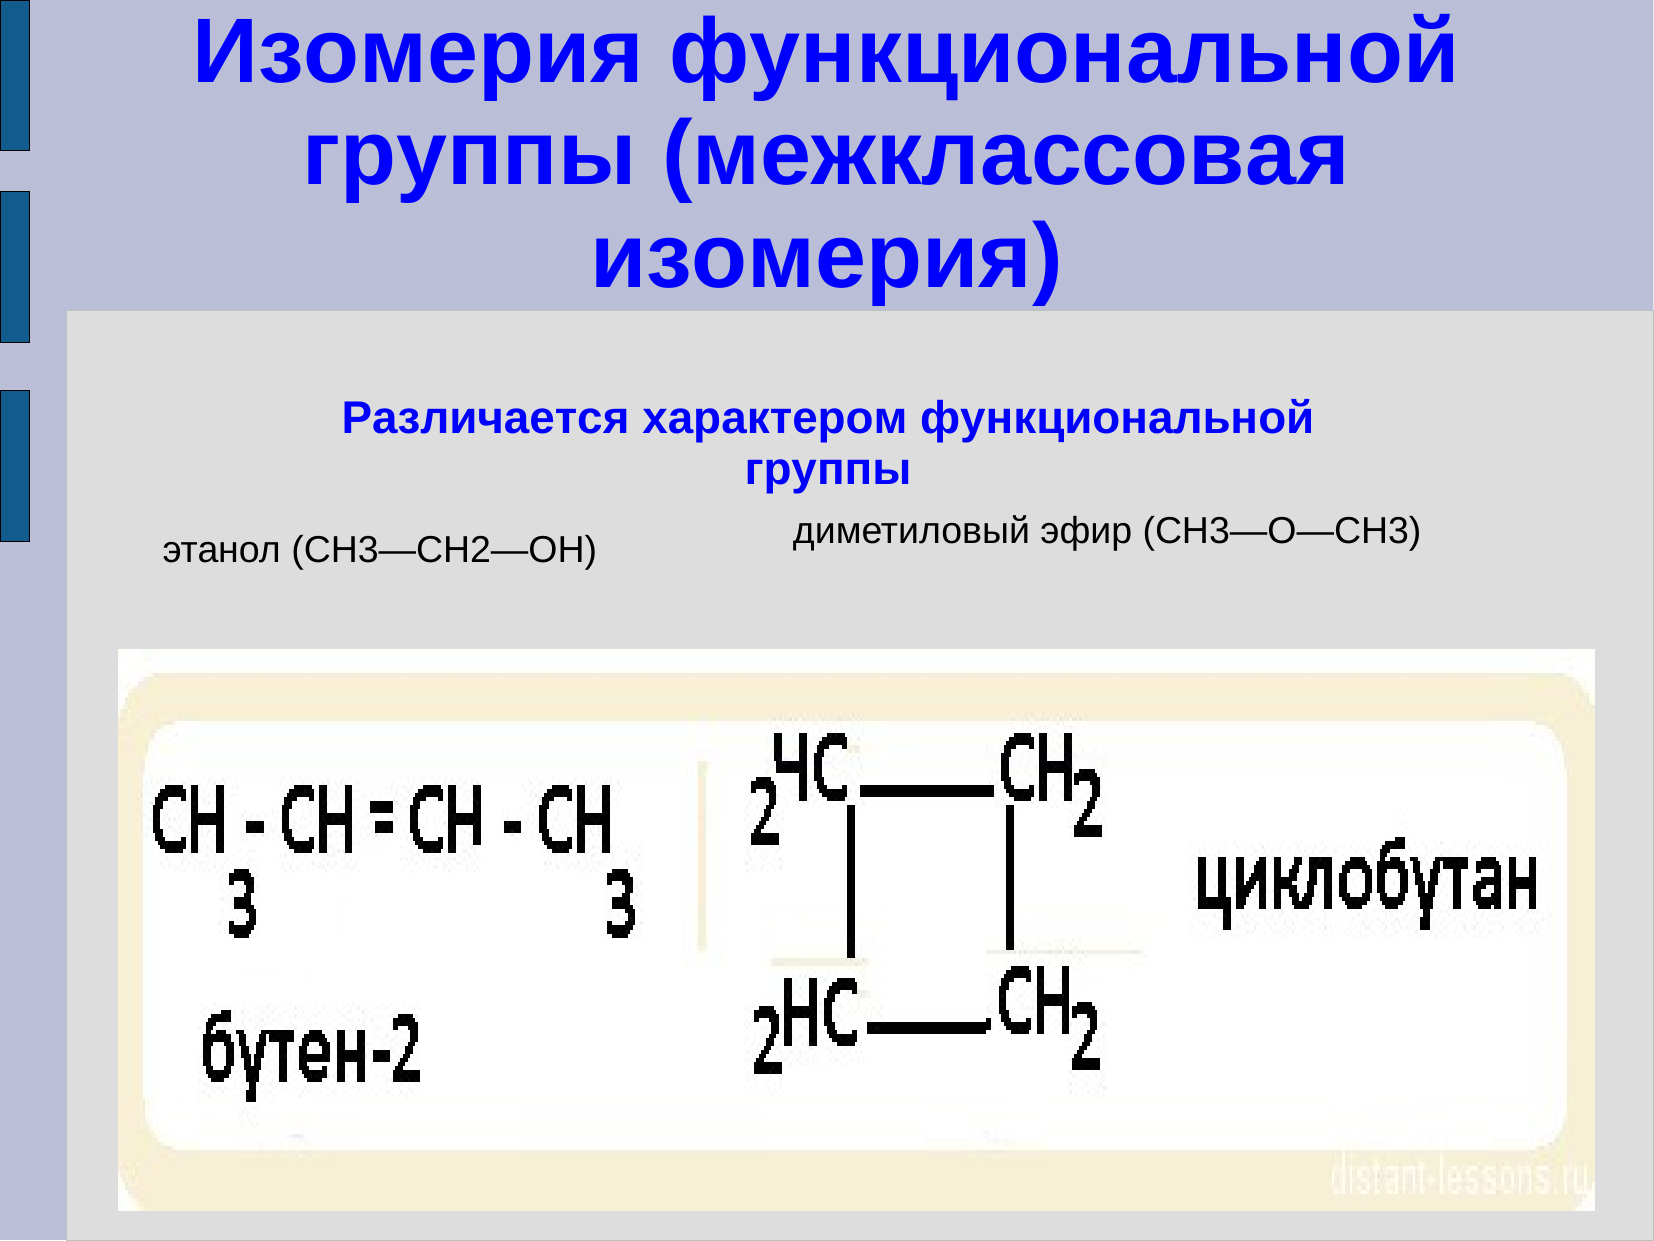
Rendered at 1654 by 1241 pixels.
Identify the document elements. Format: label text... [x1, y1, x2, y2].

title Изомерия функциональной группы (межклассовая изомерия) [82, 0, 1571, 307]
picture [118, 649, 1595, 1211]
text_box диметиловый эфир (CH3—O—CH3) [767, 501, 1506, 621]
text_box Различается характером функциональной группы [283, 265, 1373, 621]
text_box этанол (CH3—CH2—OH) [147, 521, 739, 649]
